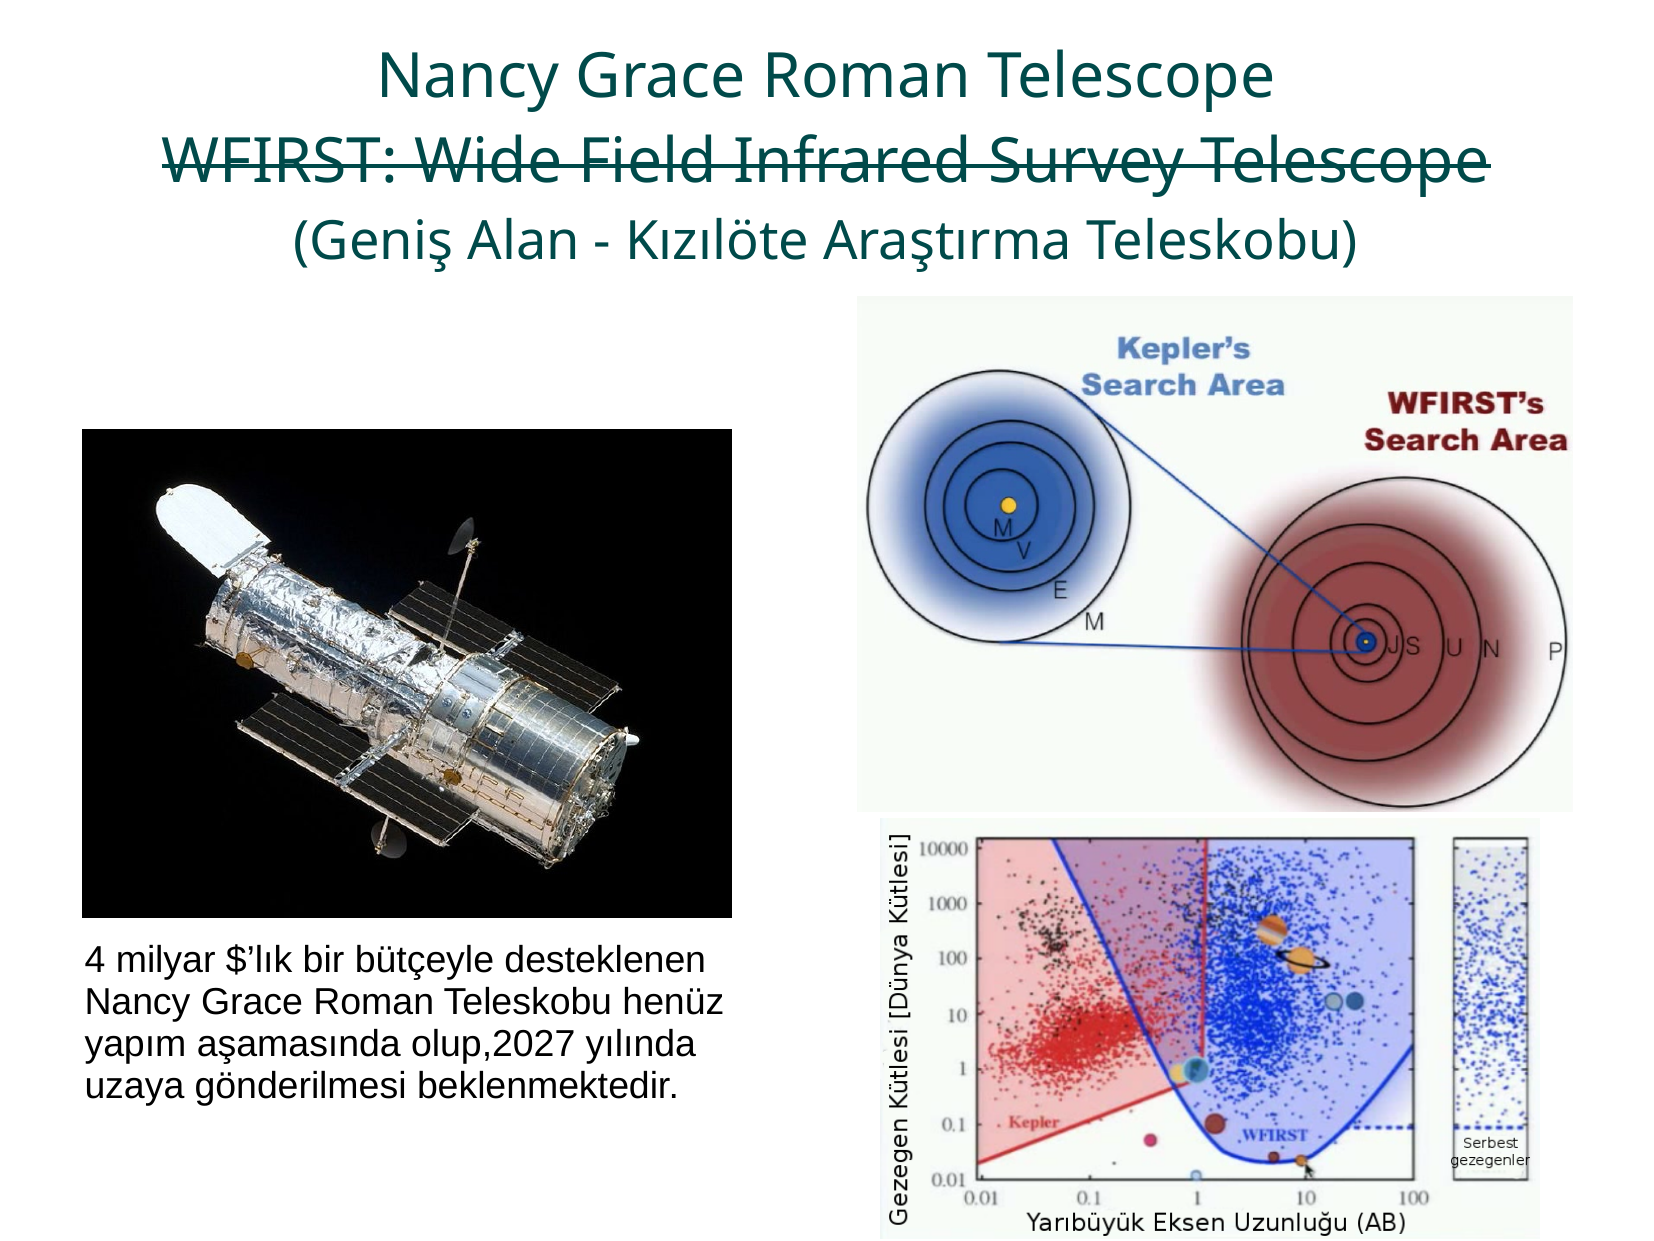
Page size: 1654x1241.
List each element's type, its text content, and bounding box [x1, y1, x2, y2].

title Nancy Grace Roman Telescope WFIRST: Wide Field Infrared Survey Telescope (Geniş Alan - Kızılöte Araştırma Teleskobu) [82, 44, 1571, 262]
picture [82, 429, 732, 918]
picture [857, 296, 1573, 812]
text_box 4 milyar $’lık bir bütçeyle desteklenen Nancy Grace Roman Teleskobu henüz yapım aşamasında olup,2027 yılında uzaya gönderilmesi beklenmektedir. [69, 931, 747, 1156]
picture [880, 818, 1540, 1239]
